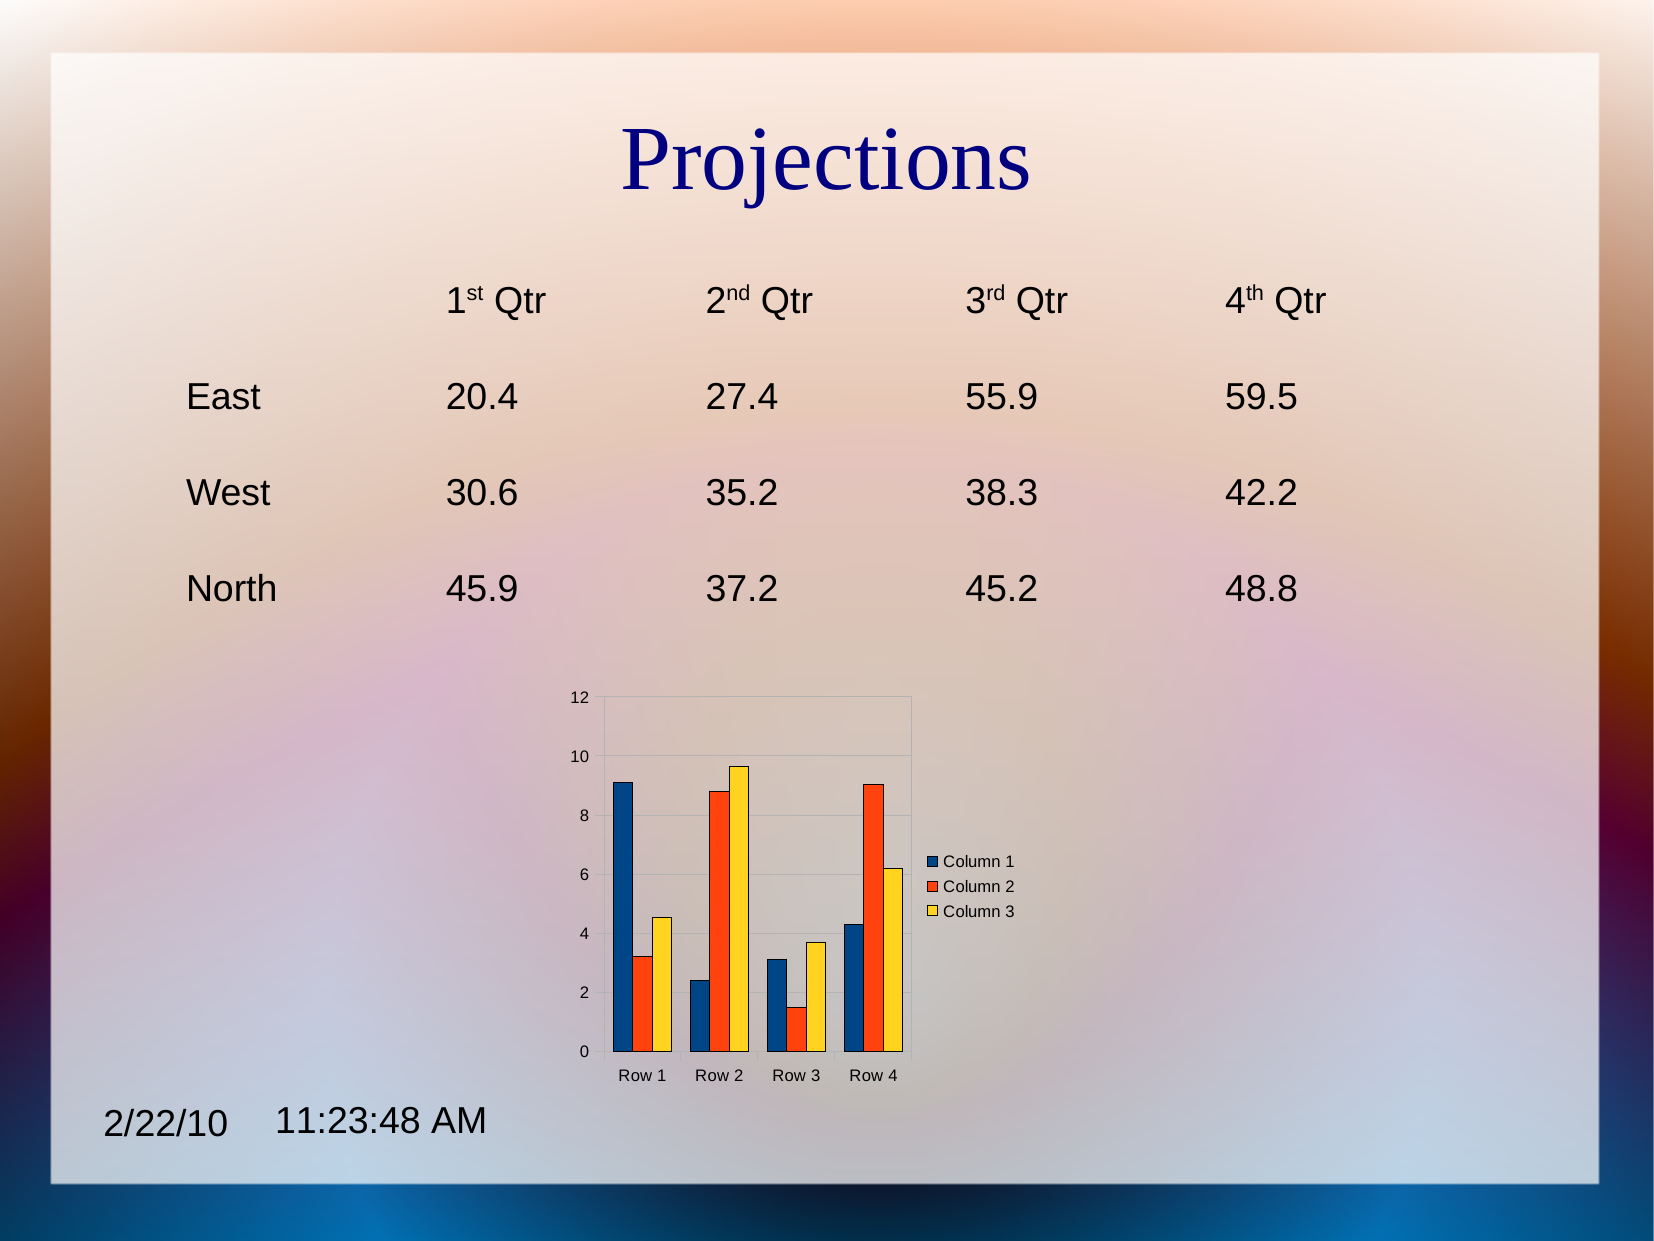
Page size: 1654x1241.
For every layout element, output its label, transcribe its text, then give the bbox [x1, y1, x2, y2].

table_cell East [171, 368, 431, 464]
table_cell 30.6 [431, 464, 691, 560]
table_cell 38.3 [951, 464, 1211, 560]
table_cell 20.4 [431, 368, 691, 464]
table_cell 37.2 [691, 560, 951, 656]
table_cell 48.8 [1211, 560, 1471, 656]
chart [560, 679, 1034, 1094]
table_cell West [171, 464, 431, 560]
picture [0, 0, 1654, 1241]
table_header 4th Qtr [1211, 272, 1471, 368]
table_header 2nd Qtr [691, 272, 951, 368]
title Projections [82, 55, 1571, 263]
table_header 1st Qtr [431, 272, 691, 368]
table_cell 35.2 [691, 464, 951, 560]
table_cell 27.4 [691, 368, 951, 464]
table_cell North [171, 560, 431, 656]
table_cell 59.5 [1211, 368, 1471, 464]
table_header 3rd Qtr [951, 272, 1211, 368]
table_cell 42.2 [1211, 464, 1471, 560]
table_header [171, 272, 431, 368]
table_cell 45.9 [431, 560, 691, 656]
table_cell 45.2 [951, 560, 1211, 656]
table_cell 55.9 [951, 368, 1211, 464]
